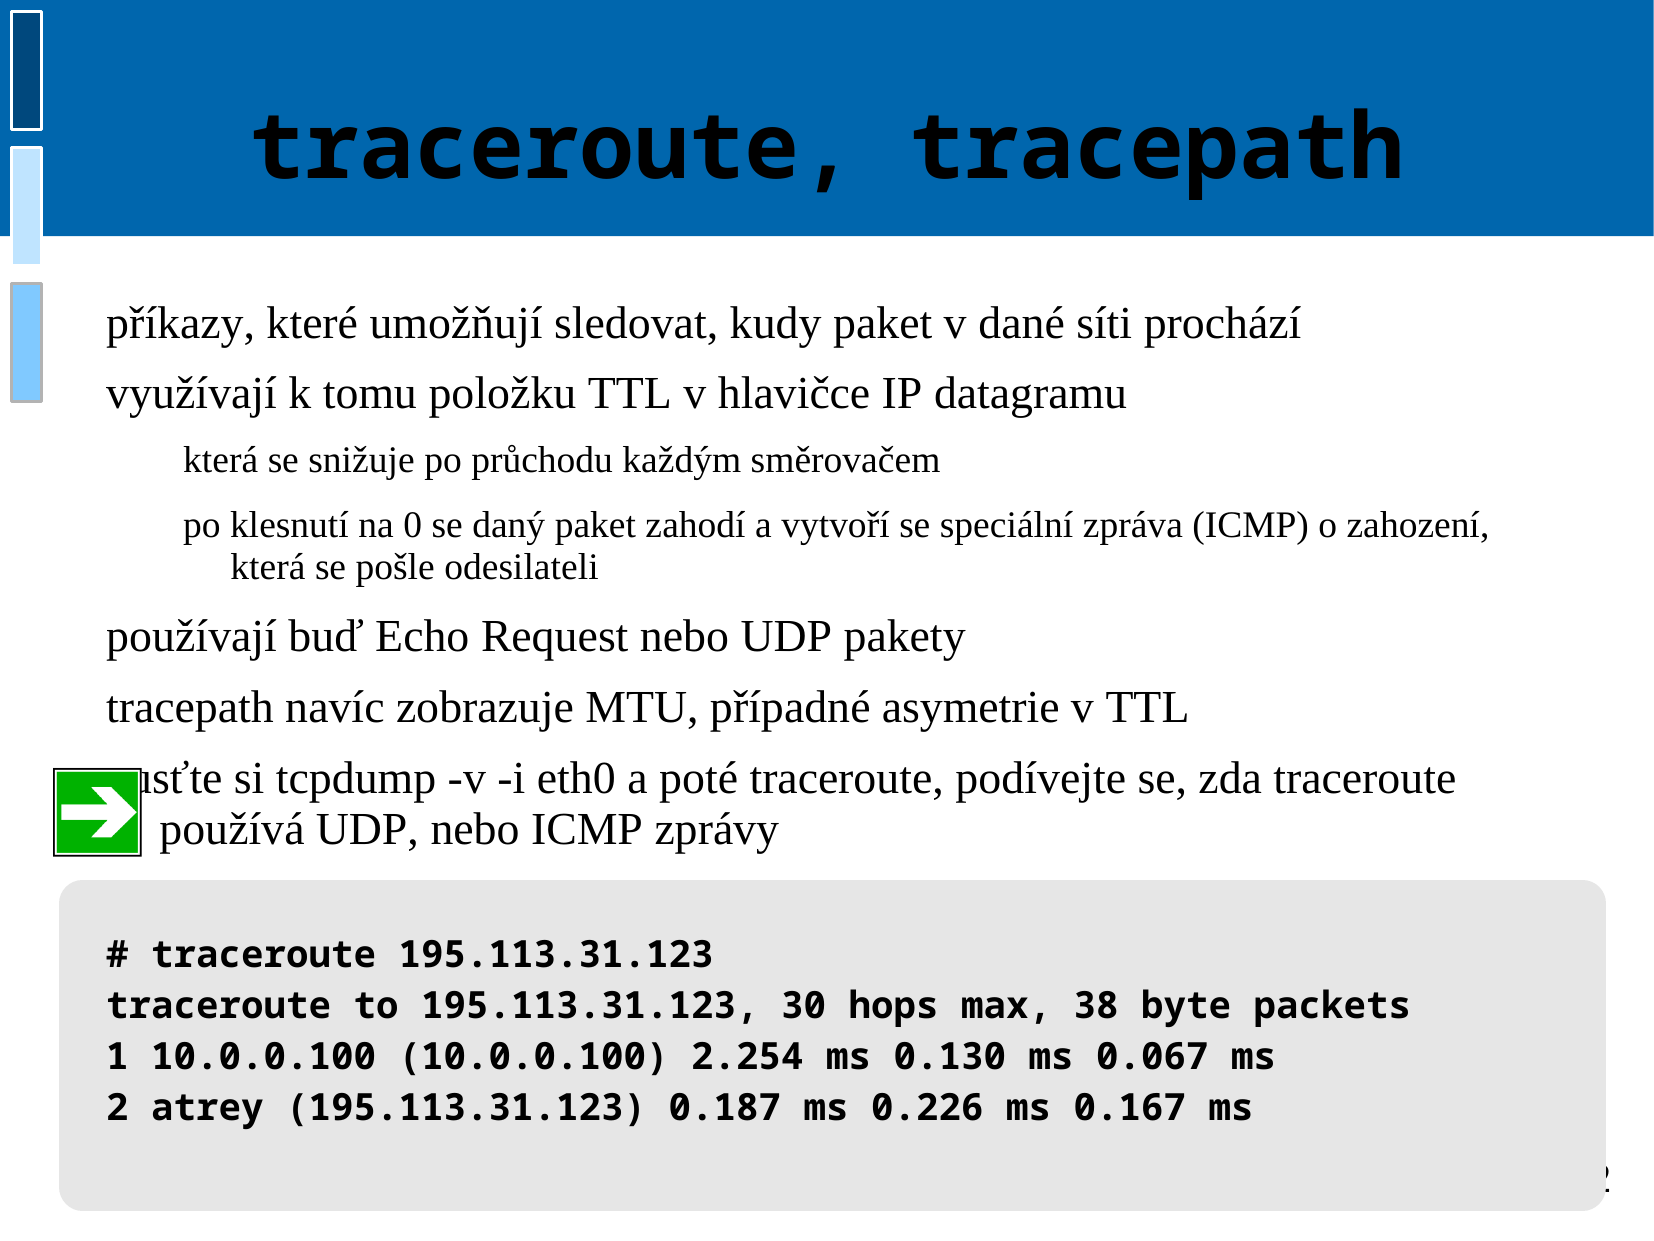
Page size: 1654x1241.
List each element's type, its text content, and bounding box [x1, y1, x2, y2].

text_box # traceroute 195.113.31.123 traceroute to 195.113.31.123, 30 hops max, 38 byte packets 1 10.0.0.100 (10.0.0.100) 2.254 ms 0.130 ms 0.067 ms 2 atrey (195.113.31.123) 0.187 ms 0.226 ms 0.167 ms [82, 903, 1583, 1188]
title traceroute, tracepath [121, 49, 1534, 237]
picture [46, 761, 148, 863]
list příkazy, které umožňují sledovat, kudy paket v dané síti prochází využívají k tomu položku TTL v hlavičce IP datagramu která se snižuje po průchodu každým směrovačem po klesnutí na 0 se daný paket zahodí a vytvoří se speciální zpráva (ICMP) o zahození, která se pošle odesilateli používají buď Echo Request nebo UDP pakety tracepath navíc zobrazuje MTU, případné asymetrie v TTL pusťte si tcpdump -v -i eth0 a poté traceroute, podívejte se, zda traceroute používá UDP, nebo ICMP zprávy [88, 297, 1565, 880]
